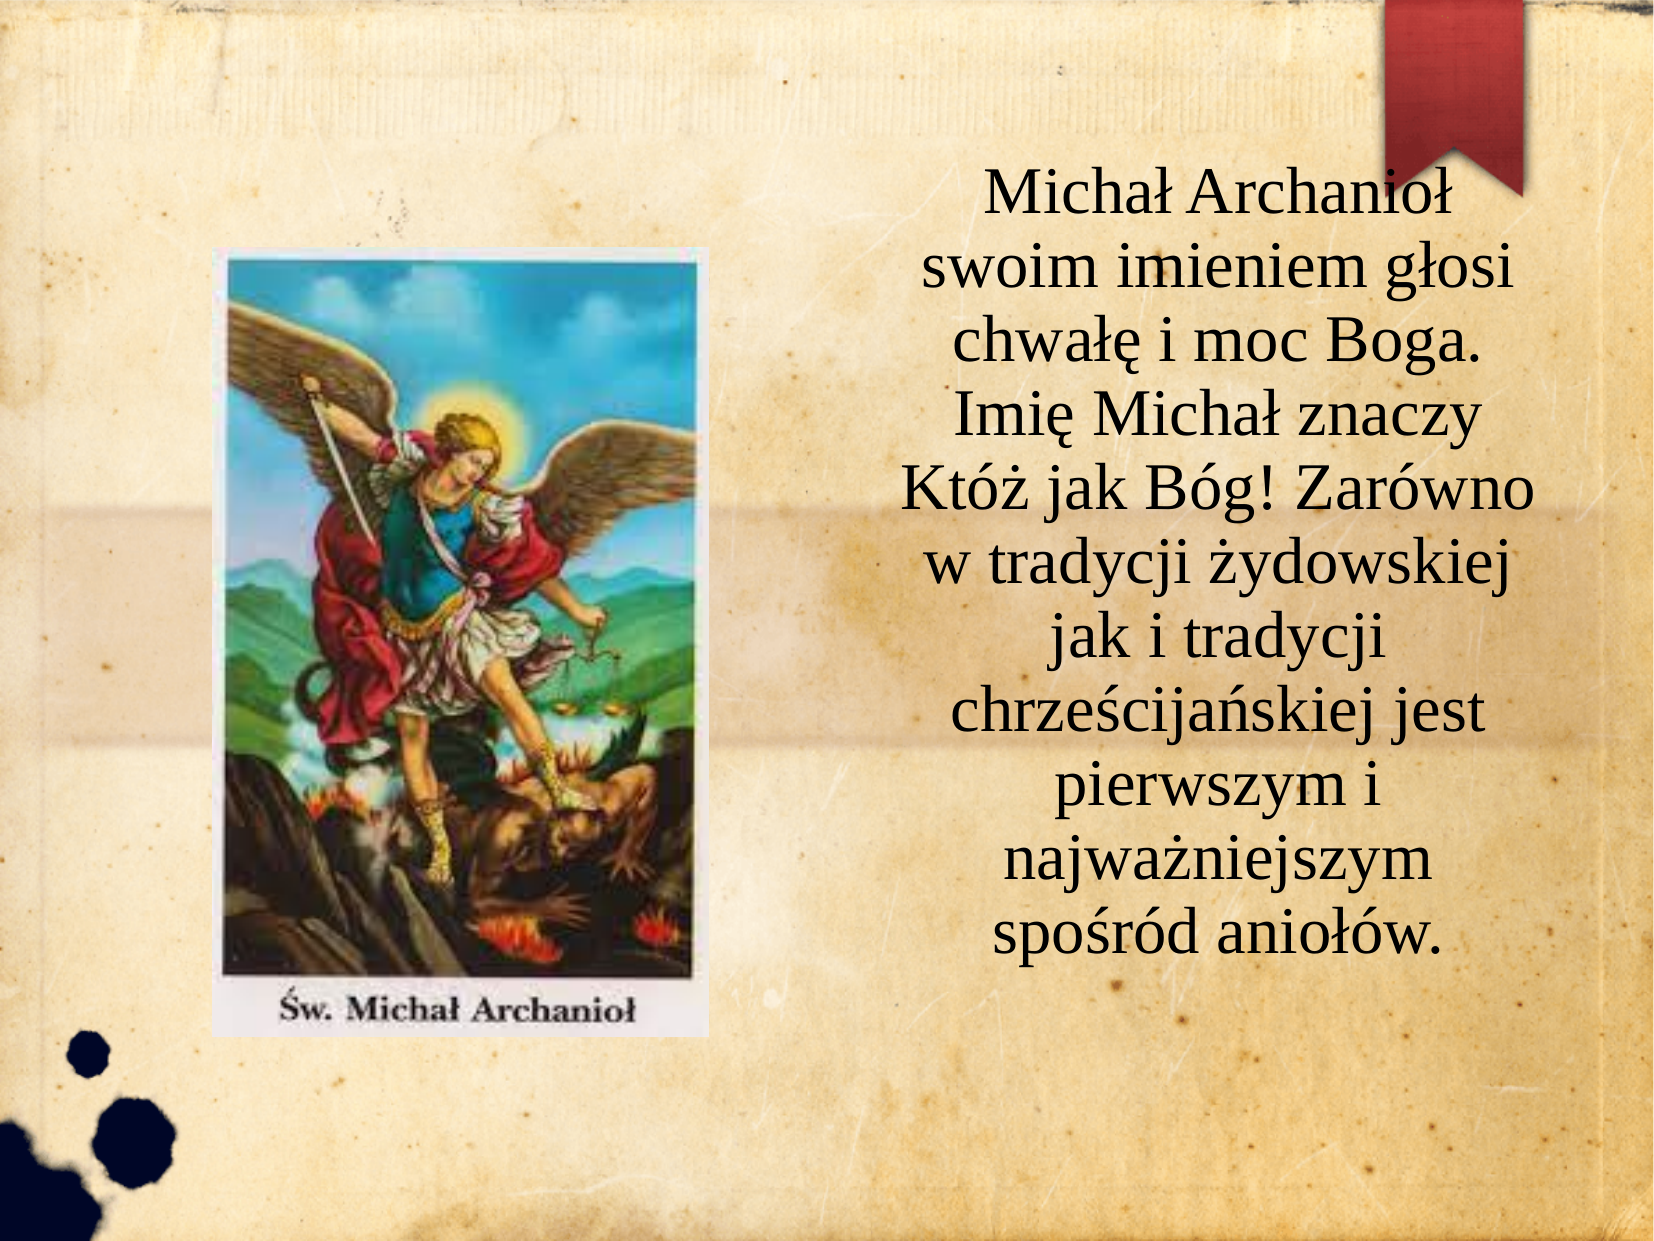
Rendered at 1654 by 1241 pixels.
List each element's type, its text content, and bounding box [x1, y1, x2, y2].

picture [0, 0, 1654, 1241]
list Michał Archanioł swoim imieniem głosi chwałę i moc Boga. Imię Michał znaczy Któż jak Bóg! Zarówno w tradycji żydowskiej jak i tradycji chrześcijańskiej jest pierwszym i najważniejszym spośród aniołów. [828, 153, 1539, 1111]
